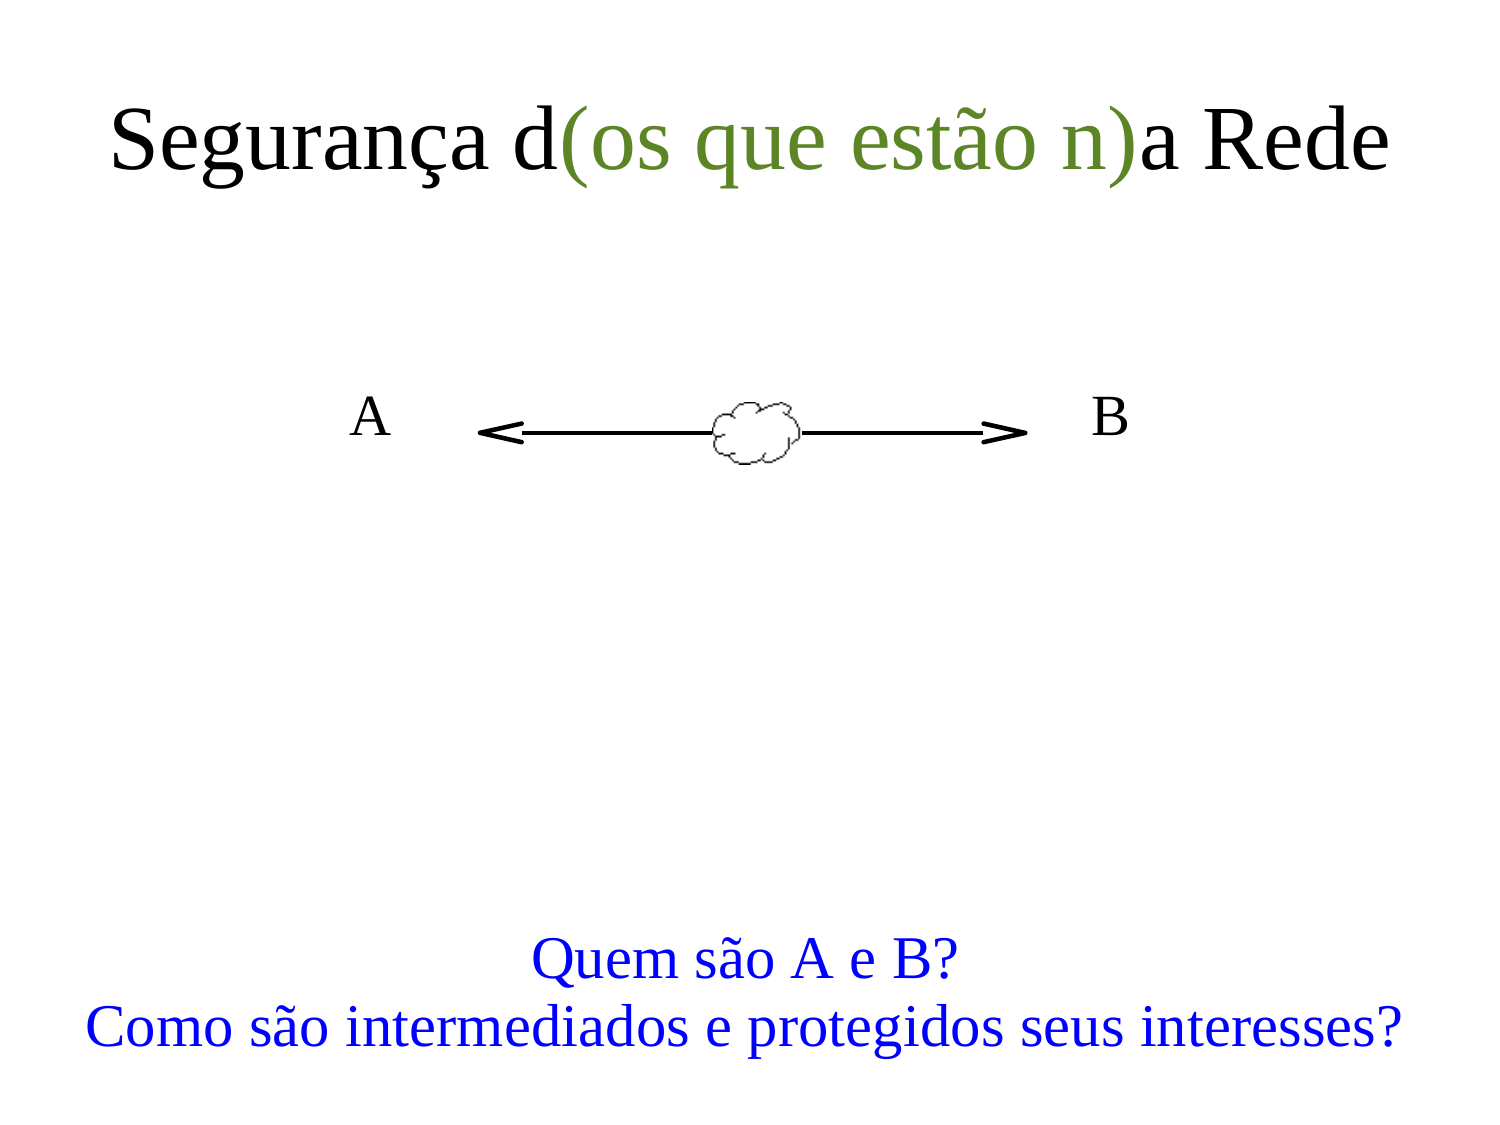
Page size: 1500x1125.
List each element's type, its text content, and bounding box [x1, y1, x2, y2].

text_box A [349, 383, 398, 451]
text_box B [1091, 383, 1136, 451]
picture [712, 402, 802, 465]
subtitle Quem são A e B? Como são intermediados e protegidos seus interesses? [70, 923, 1421, 1060]
title Segurança d(os que estão n)a Rede [75, 44, 1425, 233]
